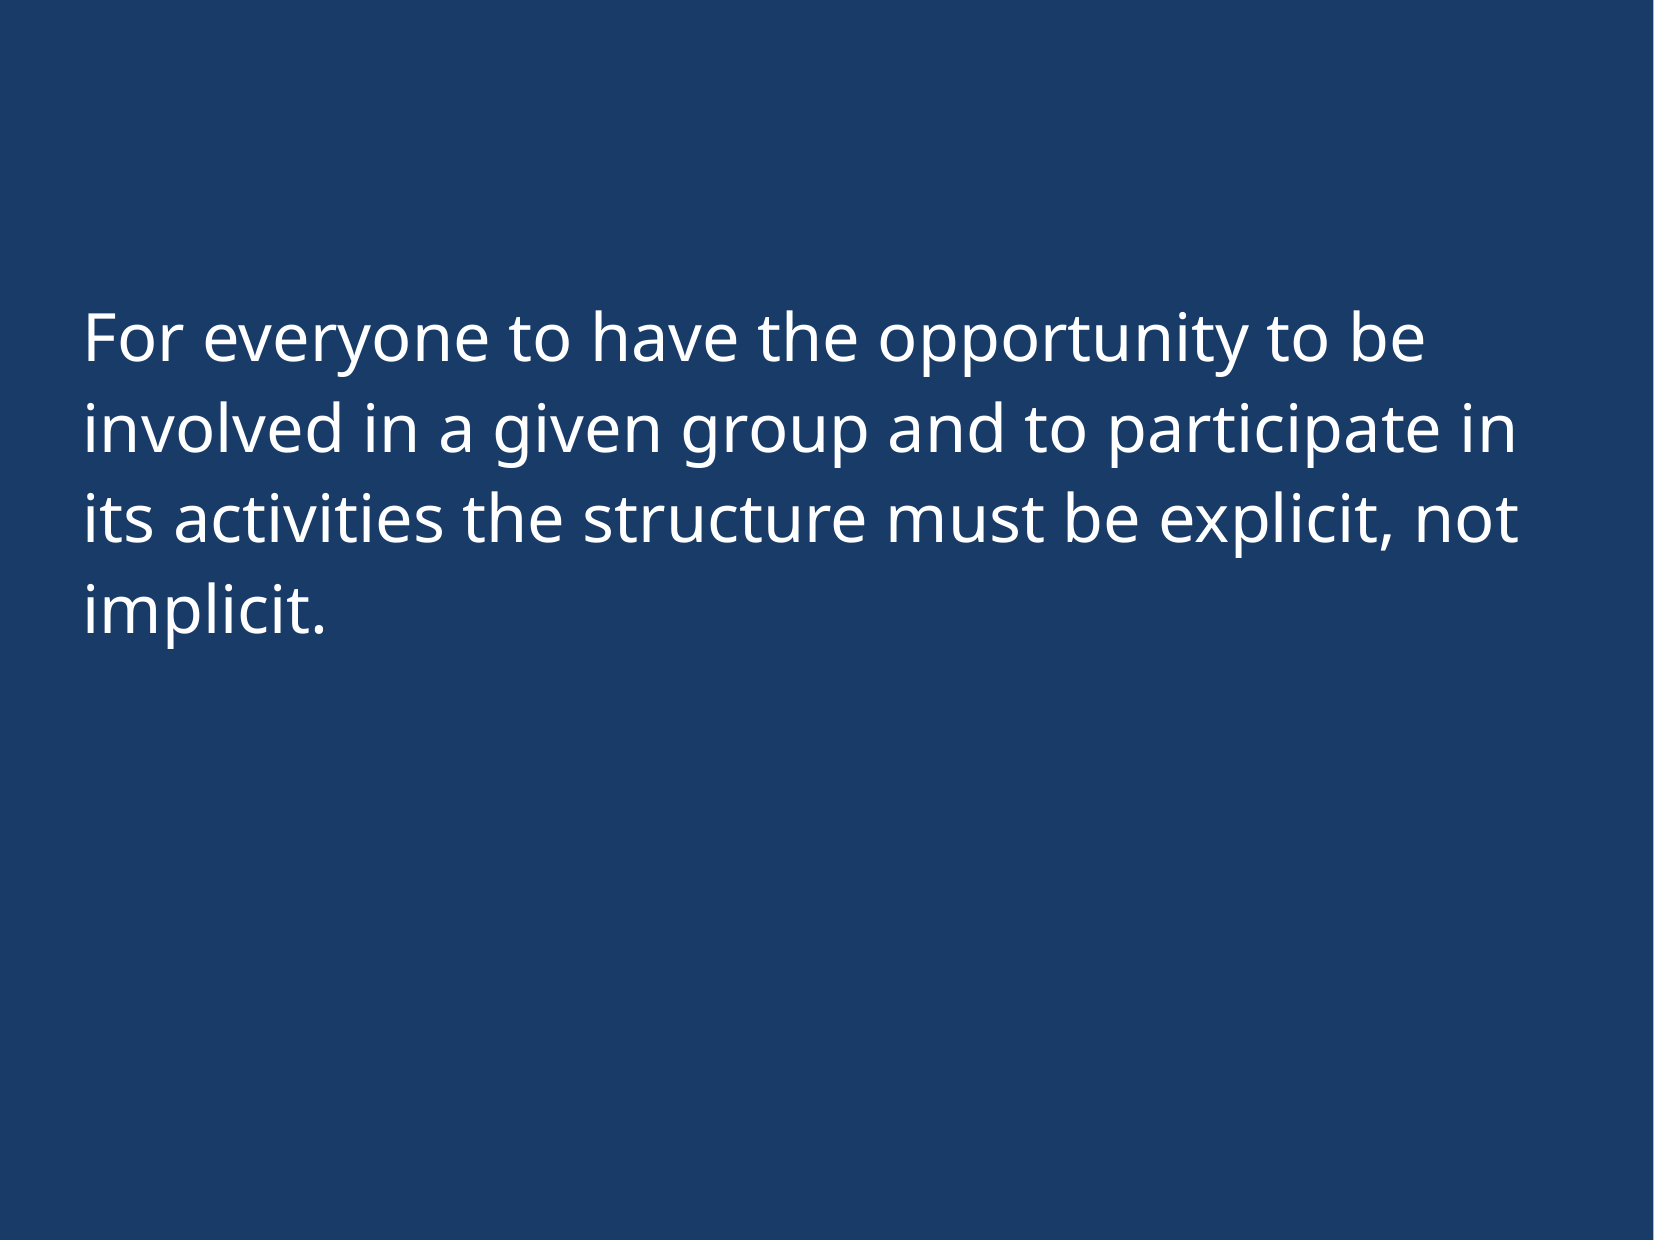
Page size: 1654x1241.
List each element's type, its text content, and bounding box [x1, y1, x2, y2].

list For everyone to have the opportunity to be involved in a given group and to participate in its activities the structure must be explicit, not implicit. [82, 290, 1571, 1010]
